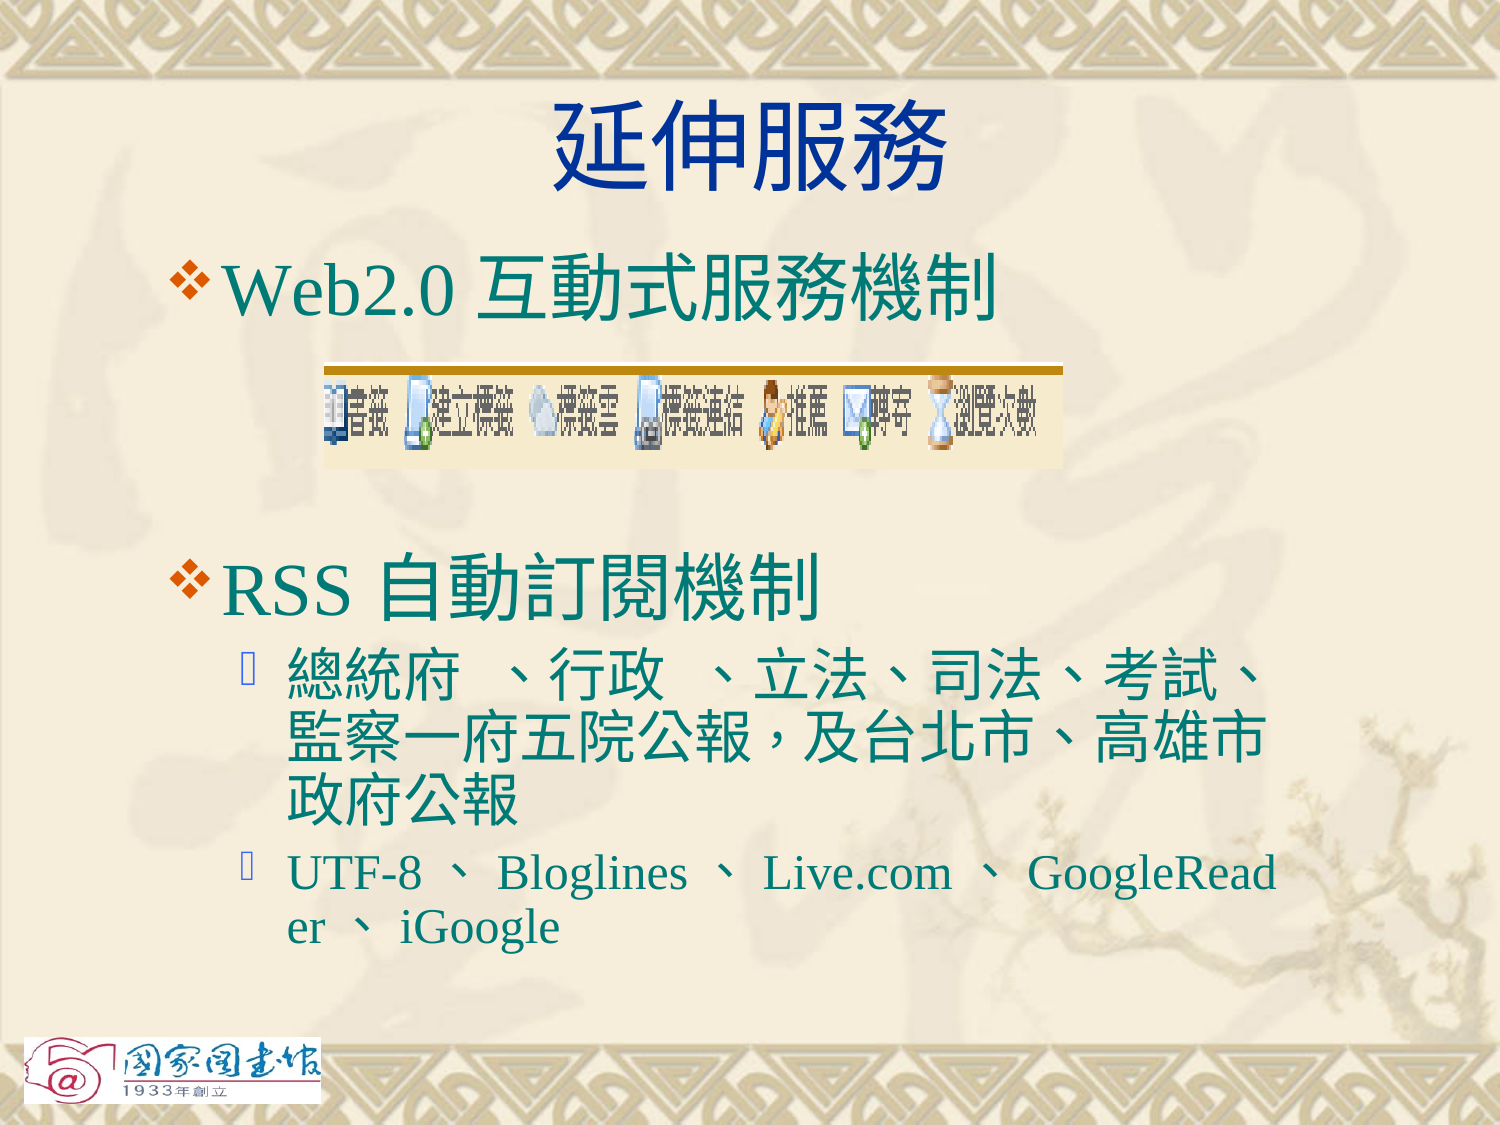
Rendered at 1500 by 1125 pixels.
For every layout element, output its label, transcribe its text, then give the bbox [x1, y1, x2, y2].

list Web2.0互動式服務機制 RSS自動訂閱機制 總統府 、行政 、立法、司法、考試、監察一府五院公報，及台北市、高雄市政府公報 UTF-8、Bloglines、Live.com、GoogleReader、iGoogle [150, 243, 1300, 986]
picture [0, 0, 1500, 1125]
title 延伸服務 [50, 49, 1452, 238]
